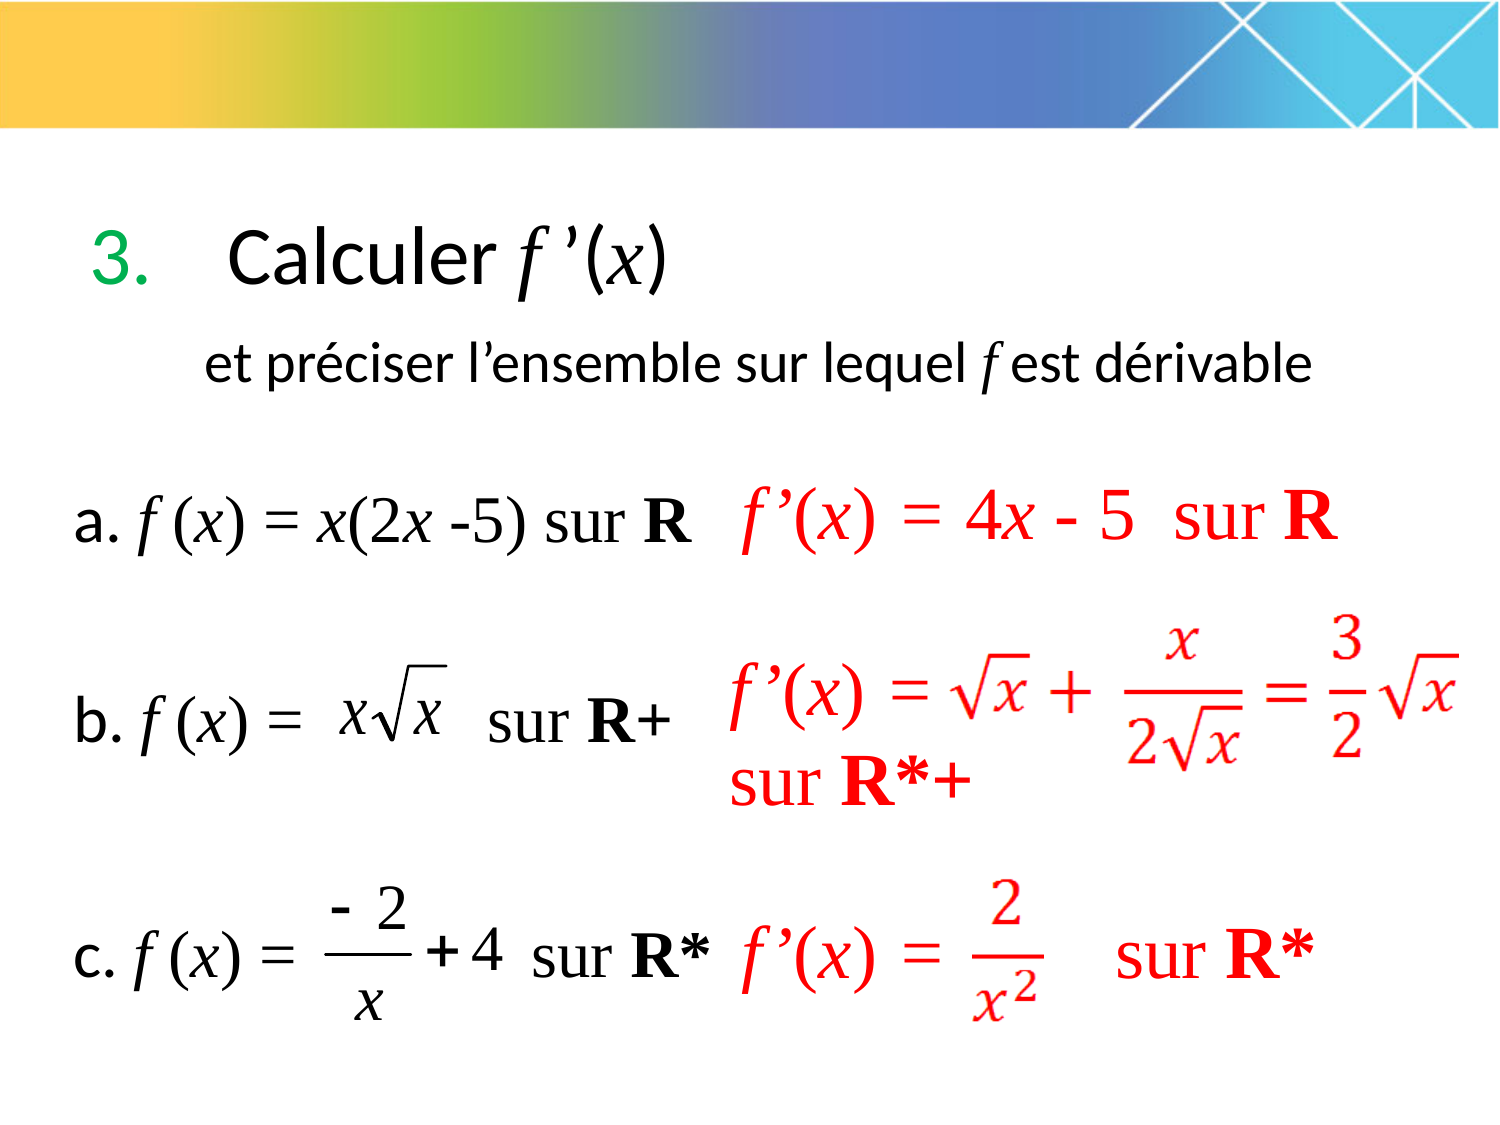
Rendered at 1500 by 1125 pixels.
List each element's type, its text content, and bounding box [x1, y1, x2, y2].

picture [0, 0, 1500, 130]
chart [328, 650, 457, 759]
picture [949, 608, 1459, 786]
chart [314, 868, 514, 1035]
text_box a. f (x) = x(2x -5) sur R b. f (x) = sur R+ c. f (x) = sur R* [58, 468, 997, 999]
text_box et préciser l’ensemble sur lequel f est dérivable [189, 316, 1329, 402]
text_box f’(x) = sur R* [726, 895, 972, 1001]
text_box f’(x) = 4x - 5 sur R [726, 456, 1395, 562]
text_box f’(x) = sur R* [1044, 895, 1407, 1001]
picture [972, 873, 1044, 1036]
text_box f’(x) = sur R*+ [714, 632, 1360, 828]
text_box Calculer f ’(x) [74, 163, 1500, 338]
